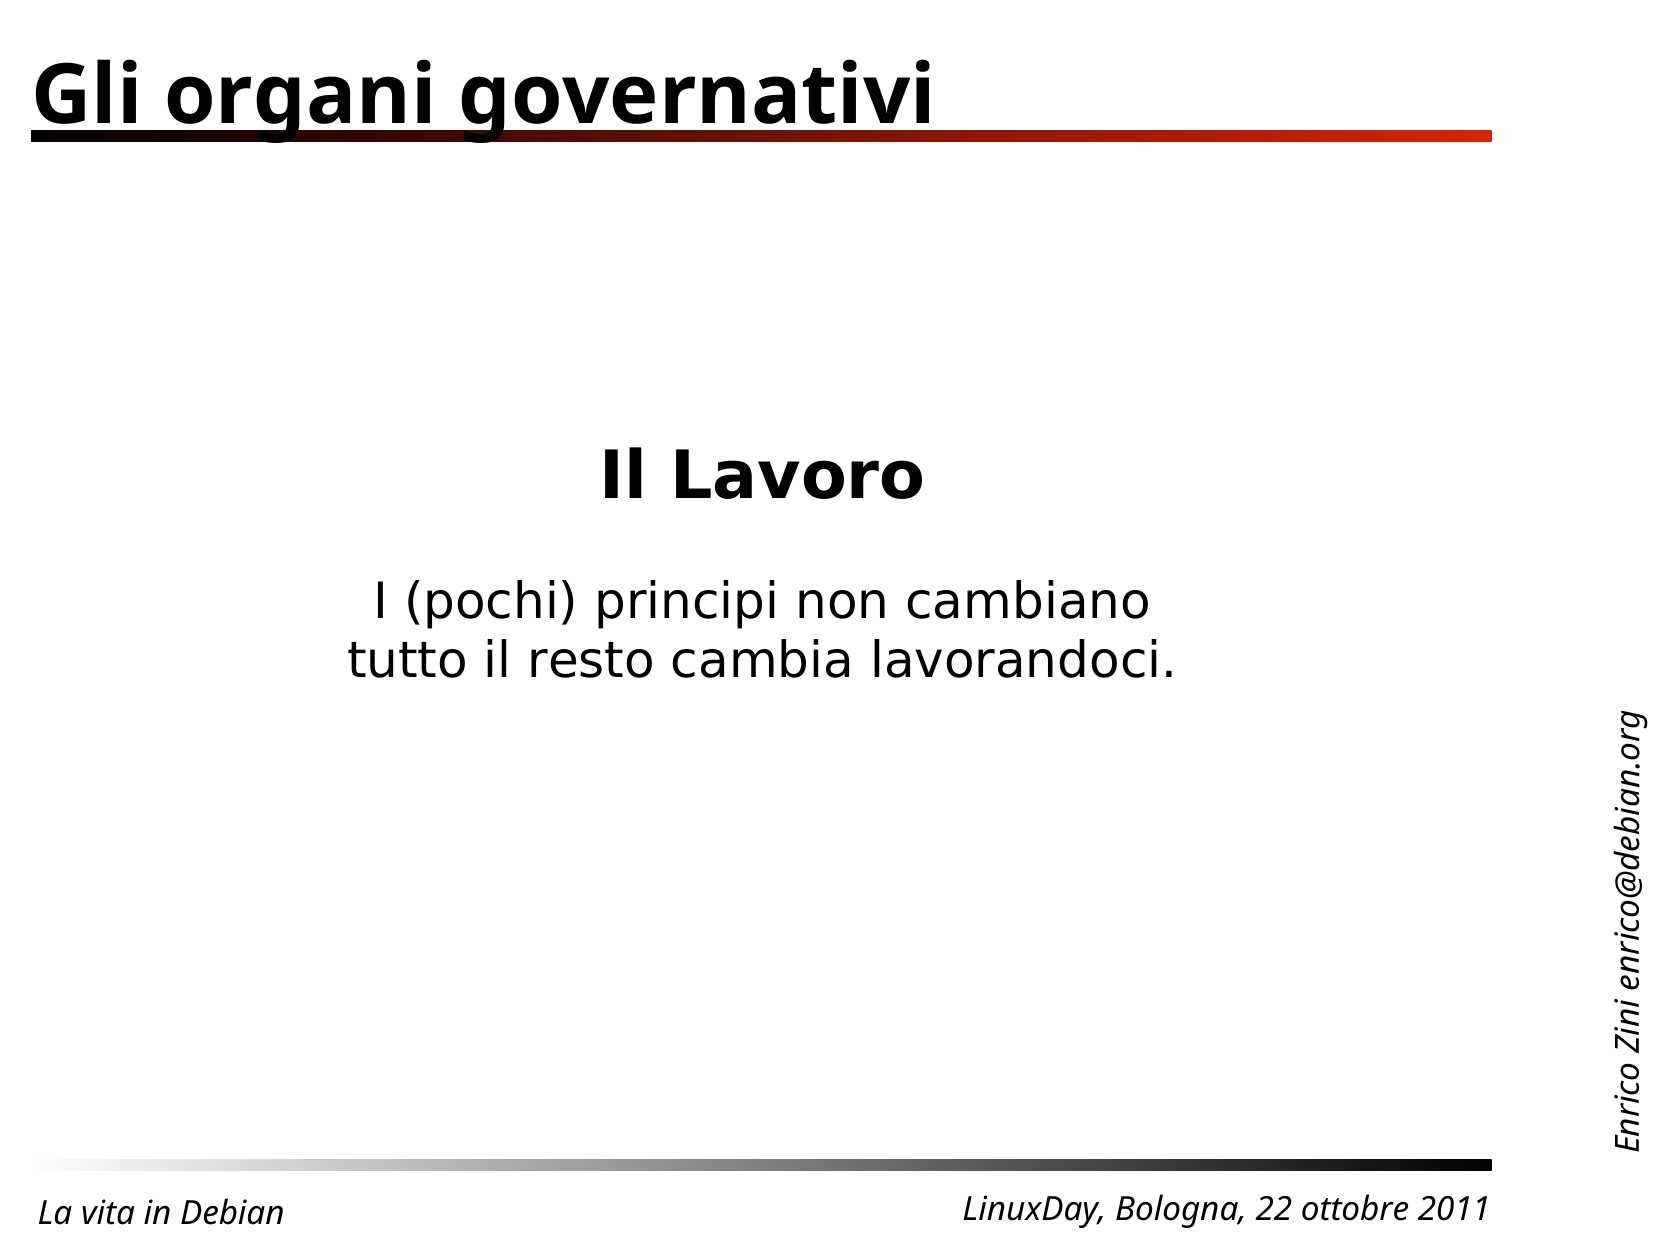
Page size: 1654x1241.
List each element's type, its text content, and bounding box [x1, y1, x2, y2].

text_box Gli organi governativi [31, 34, 1438, 168]
text_box Il Lavoro I (pochi) principi non cambiano tutto il resto cambia lavorandoci. [30, 436, 1495, 689]
